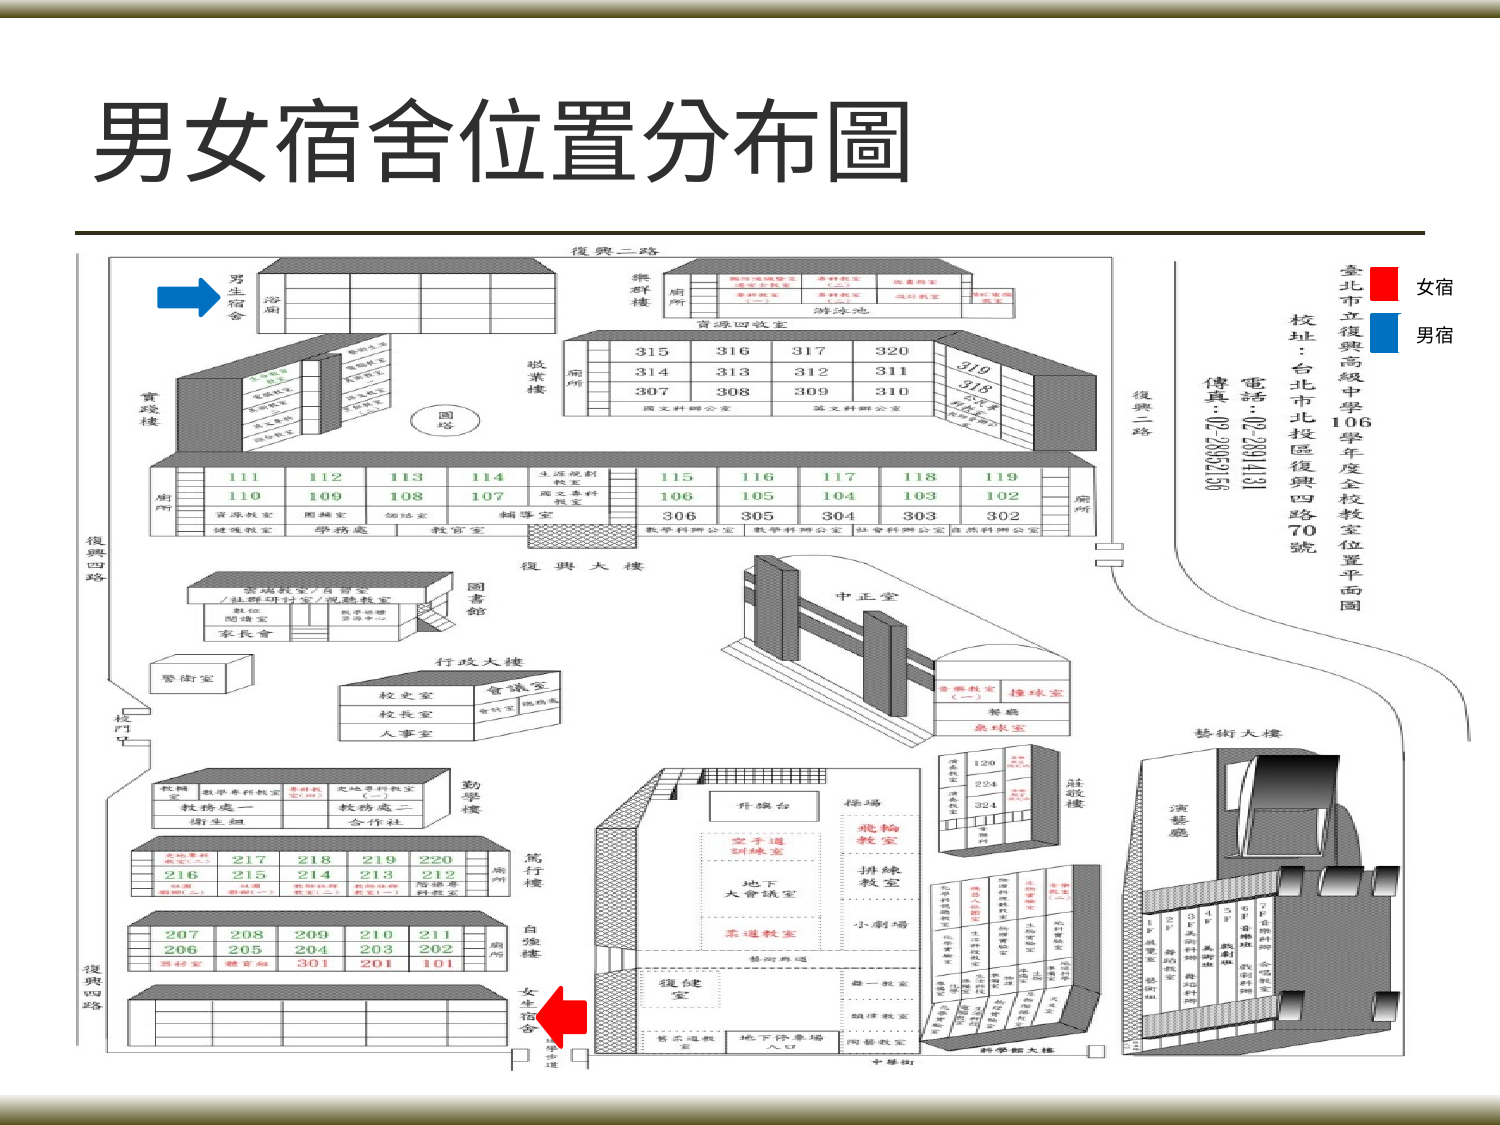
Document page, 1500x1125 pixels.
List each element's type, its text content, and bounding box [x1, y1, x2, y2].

text_box [159, 279, 219, 316]
text_box [1372, 315, 1400, 351]
text_box 女宿 [1400, 269, 1471, 299]
title 男女宿舍位置分布圖 [75, 45, 1426, 233]
text_box 男宿 [1400, 316, 1471, 351]
picture [76, 243, 1471, 1071]
text_box [537, 987, 585, 1047]
text_box [1372, 269, 1400, 299]
